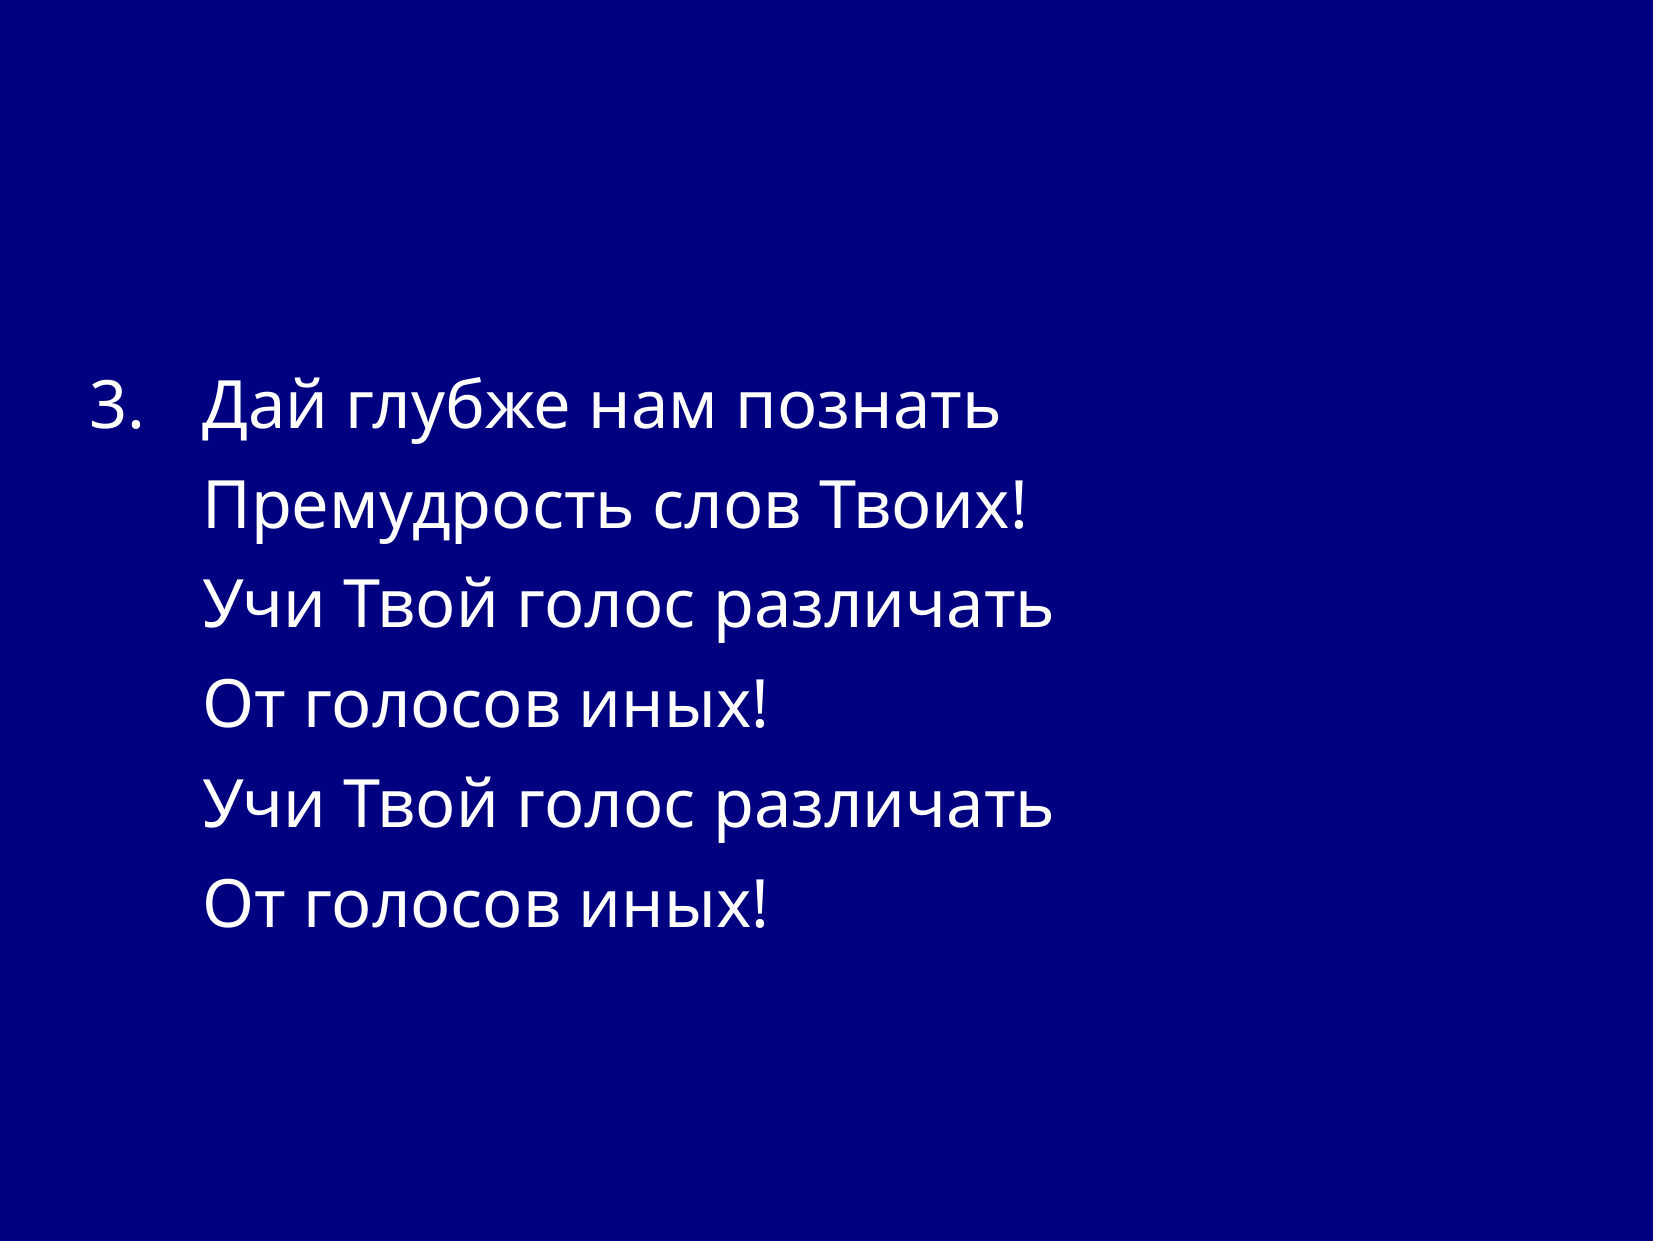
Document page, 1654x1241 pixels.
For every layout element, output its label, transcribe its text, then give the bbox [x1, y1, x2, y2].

text_box 3. Дай глубже нам познать Премудрость слов Твоих! Учи Твой голос различать От голосов иных! Учи Твой голос различать От голосов иных! [75, 150, 1576, 1163]
